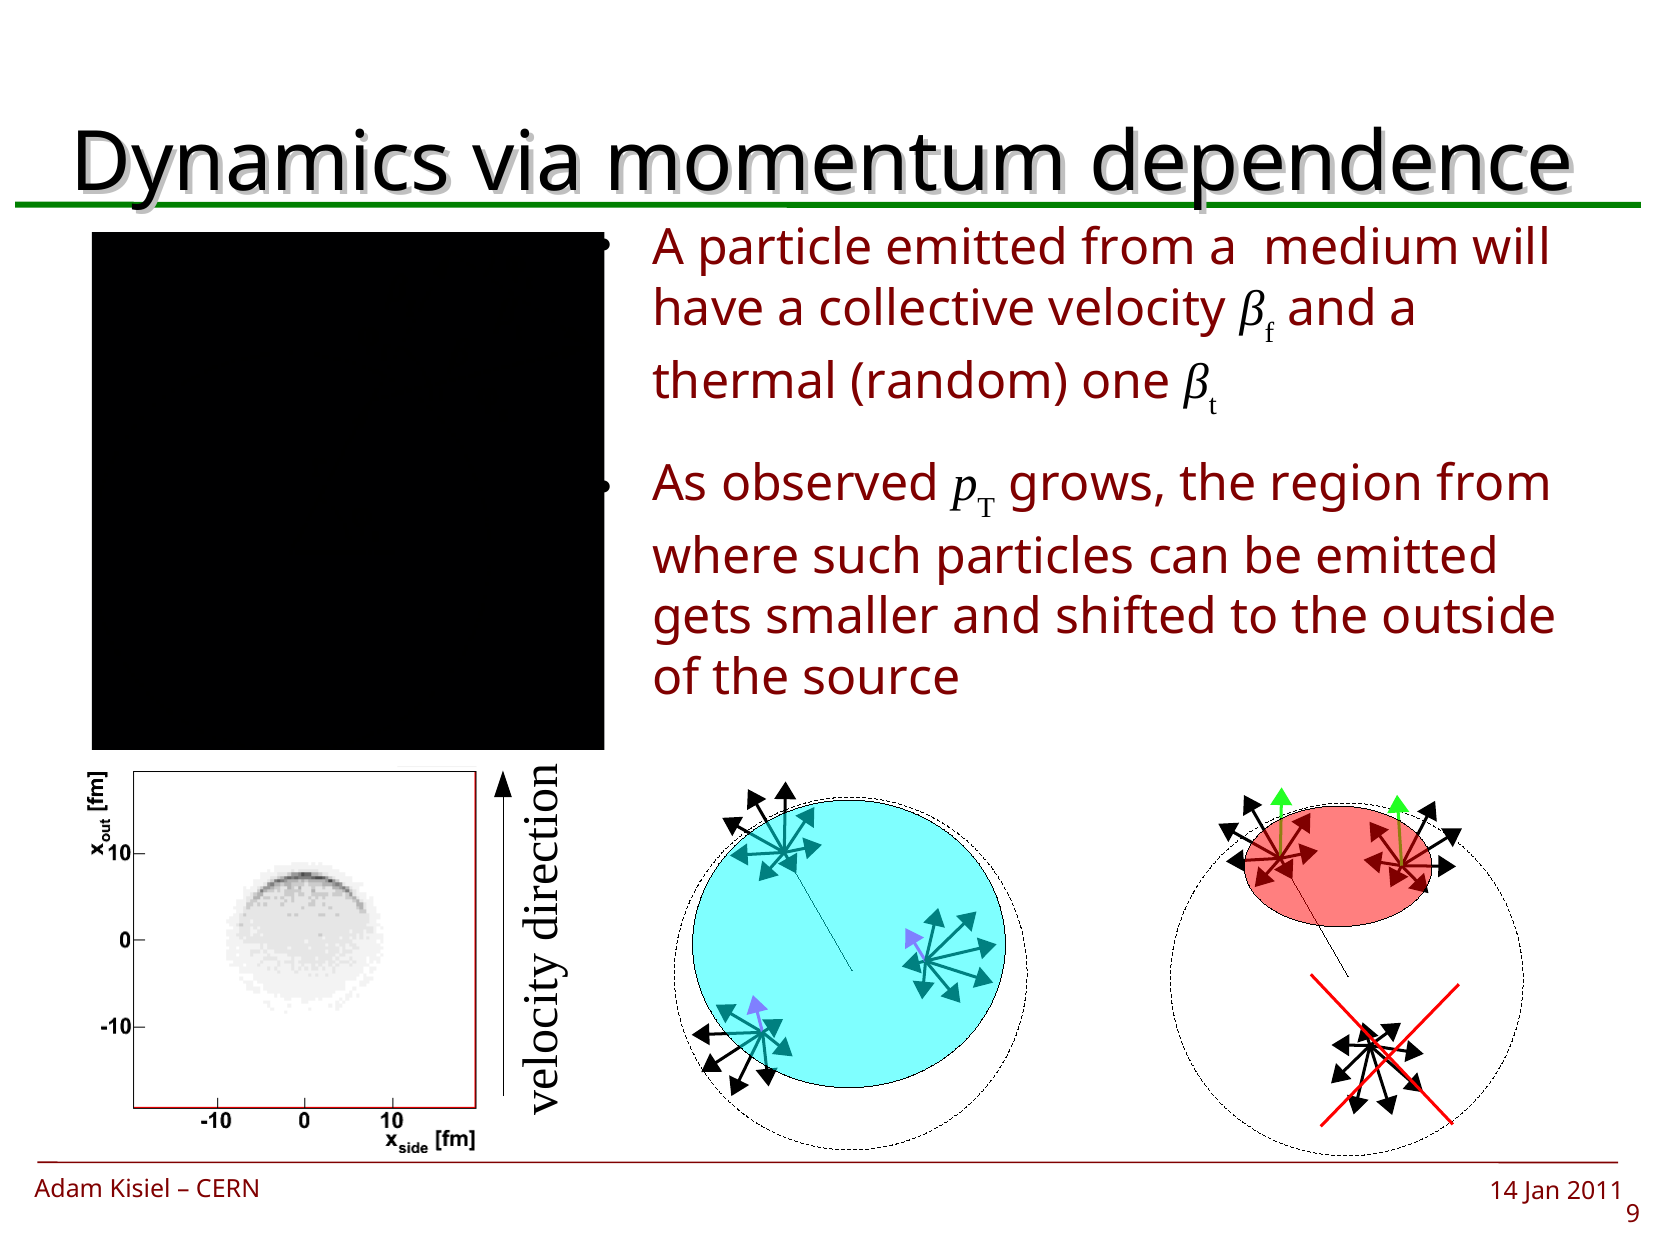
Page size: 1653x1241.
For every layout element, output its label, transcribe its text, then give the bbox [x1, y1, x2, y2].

list A particle emitted from a medium will have a collective velocity βf and a thermal (random) one βt As observed pT grows, the region from where such particles can be emitted gets smaller and shifted to the outside of the source [595, 214, 1607, 1056]
picture [87, 765, 884, 1156]
text_box velocity direction [505, 747, 577, 1131]
title Dynamics via momentum dependence [40, 52, 1605, 261]
text_box [1244, 806, 1433, 927]
picture [91, 232, 605, 750]
text_box [477, 750, 1006, 1154]
